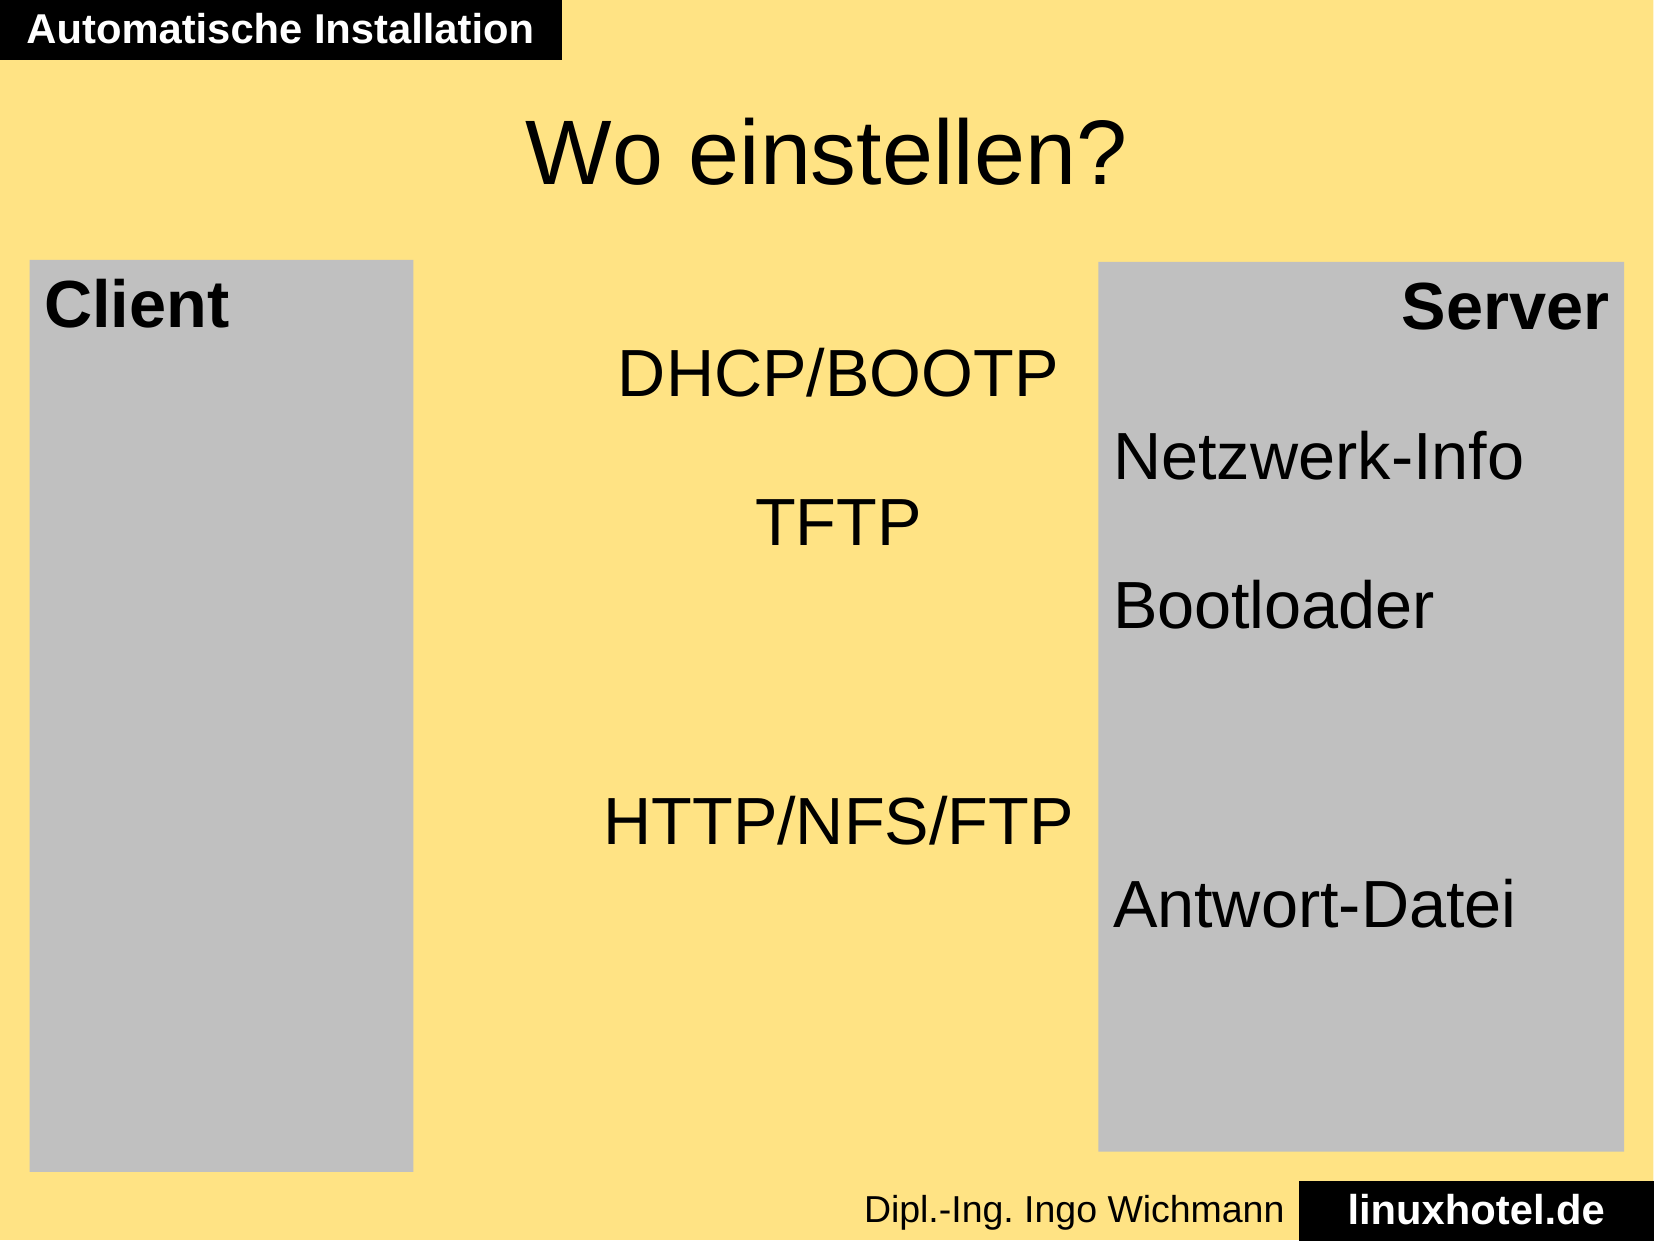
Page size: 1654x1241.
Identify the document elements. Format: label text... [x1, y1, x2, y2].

text_box linuxhotel.de [1299, 1181, 1654, 1241]
text_box Dipl.-Ing. Ingo Wichmann [1111, 1181, 1300, 1238]
title Wo einstellen? [82, 49, 1571, 257]
text_box Server Netzwerk-Info Bootloader Antwort-Datei [1111, 261, 1625, 1152]
text_box Client [29, 259, 414, 1172]
text_box Automatische Installation [0, 0, 562, 60]
text_box DHCP/BOOTP TFTP HTTP/NFS/FTP [566, 257, 1111, 1241]
